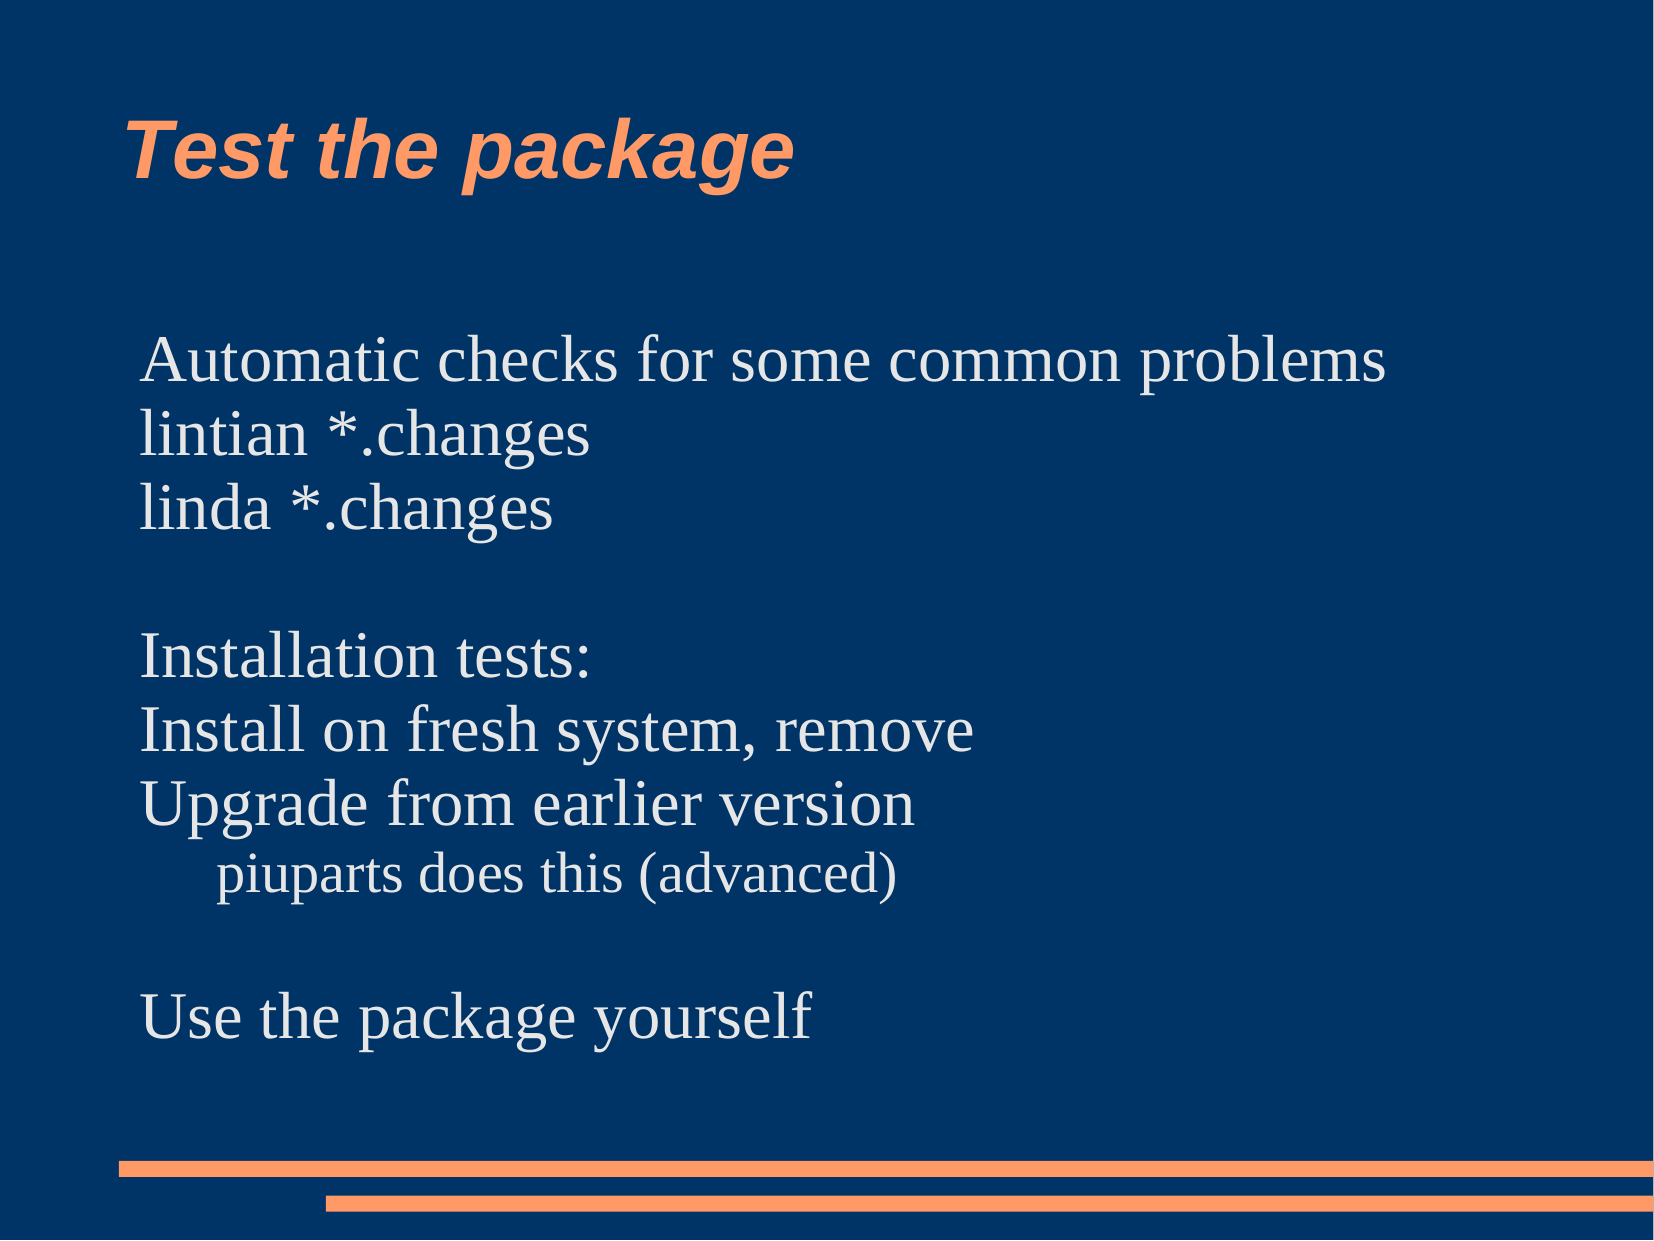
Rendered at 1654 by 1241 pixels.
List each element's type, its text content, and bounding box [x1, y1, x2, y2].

title Test the package [121, 53, 1534, 247]
list Automatic checks for some common problems lintian *.changes linda *.changes Installation tests: Install on fresh system, remove Upgrade from earlier version piuparts does this (advanced) Use the package yourself [121, 322, 1561, 1168]
